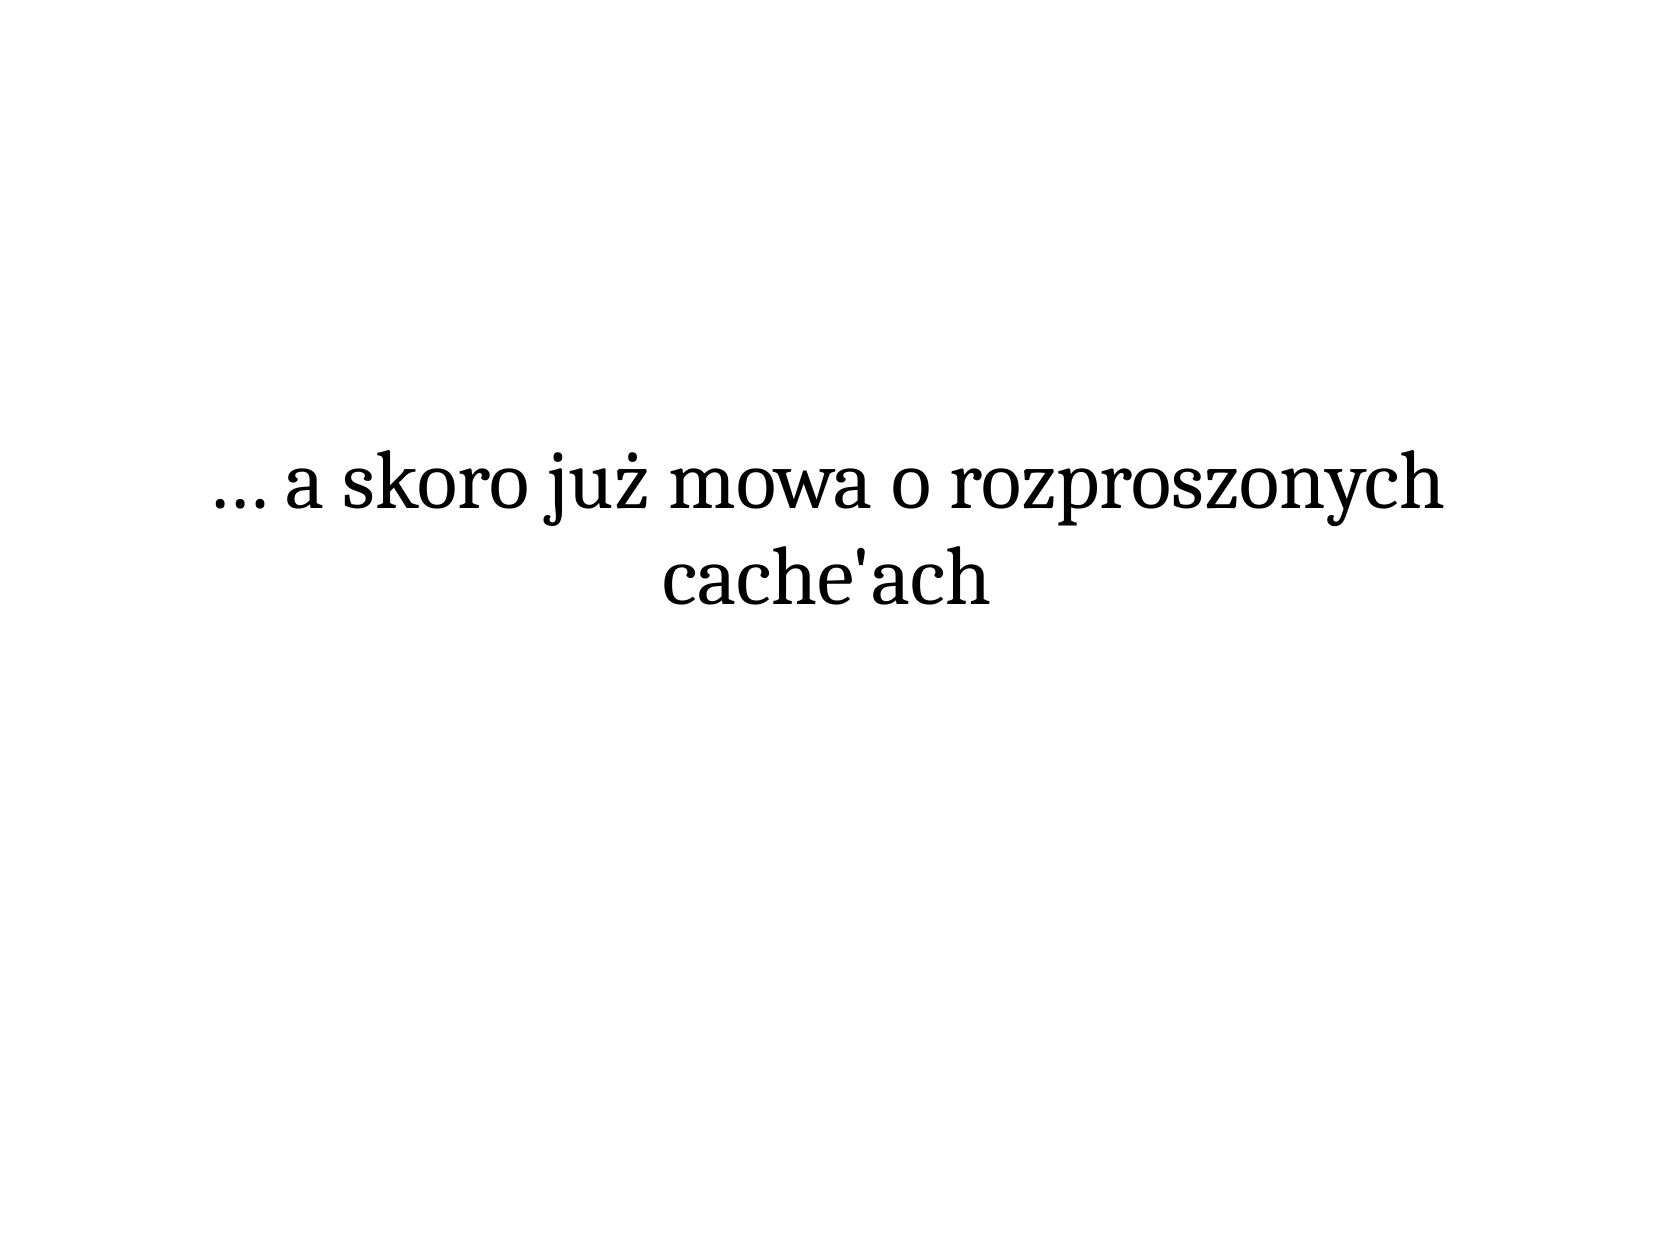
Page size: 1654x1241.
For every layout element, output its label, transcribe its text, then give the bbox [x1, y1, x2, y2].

subtitle … a skoro już mowa o rozproszonych cache'ach [82, 49, 1571, 1010]
